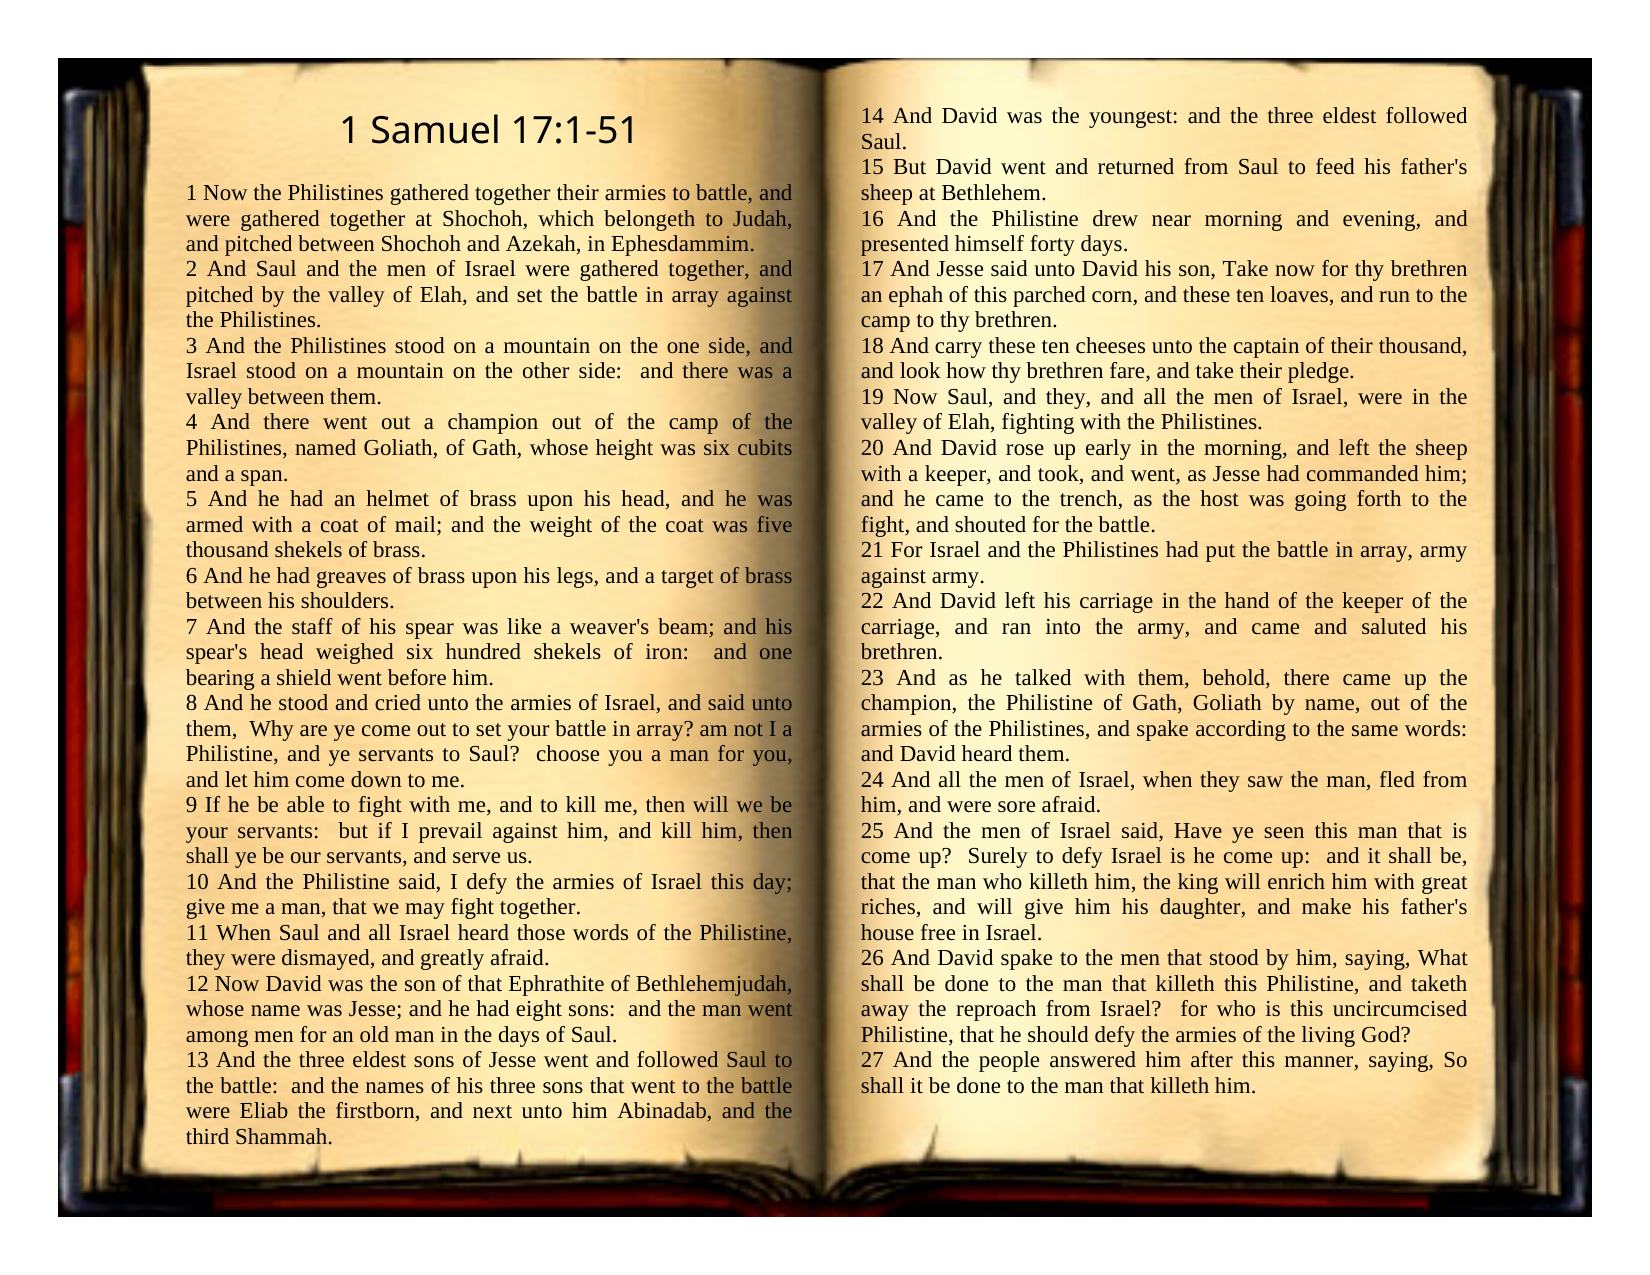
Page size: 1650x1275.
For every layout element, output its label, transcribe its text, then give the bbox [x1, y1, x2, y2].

text_box 14 And David was the youngest: and the three eldest followed Saul. 15 But David went and returned from Saul to feed his father's sheep at Bethlehem. 16 And the Philistine drew near morning and evening, and presented himself forty days. 17 And Jesse said unto David his son, Take now for thy brethren an ephah of this parched corn, and these ten loaves, and run to the camp to thy brethren. 18 And carry these ten cheeses unto the captain of their thousand, and look how thy brethren fare, and take their pledge. 19 Now Saul, and they, and all the men of Israel, were in the valley of Elah, fighting with the Philistines. 20 And David rose up early in the morning, and left the sheep with a keeper, and took, and went, as Jesse had commanded him; and he came to the trench, as the host was going forth to the fight, and shouted for the battle. 21 For Israel and the Philistines had put the battle in array, army against army. 22 And David left his carriage in the hand of the keeper of the carriage, and ran into the army, and came and saluted his brethren. 23 And as he talked with them, behold, there came up the champion, the Philistine of Gath, Goliath by name, out of the armies of the Philistines, and spake according to the same words: and David heard them. 24 And all the men of Israel, when they saw the man, fled from him, and were sore afraid. 25 And the men of Israel said, Have ye seen this man that is come up? Surely to defy Israel is he come up: and it shall be, that the man who killeth him, the king will enrich him with great riches, and will give him his daughter, and make his father's house free in Israel. 26 And David spake to the men that stood by him, saying, What shall be done to the man that killeth this Philistine, and taketh away the reproach from Israel? for who is this uncircumcised Philistine, that he should defy the armies of the living God? 27 And the people answered him after this manner, saying, So shall it be done to the man that killeth him. [846, 96, 1484, 1106]
picture [58, 58, 1592, 1217]
text_box 1 Samuel 17:1-51 1 Now the Philistines gathered together their armies to battle, and were gathered together at Shochoh, which belongeth to Judah, and pitched between Shochoh and Azekah, in Ephesdammim. 2 And Saul and the men of Israel were gathered together, and pitched by the valley of Elah, and set the battle in array against the Philistines. 3 And the Philistines stood on a mountain on the one side, and Israel stood on a mountain on the other side: and there was a valley between them. 4 And there went out a champion out of the camp of the Philistines, named Goliath, of Gath, whose height was six cubits and a span. 5 And he had an helmet of brass upon his head, and he was armed with a coat of mail; and the weight of the coat was five thousand shekels of brass. 6 And he had greaves of brass upon his legs, and a target of brass between his shoulders. 7 And the staff of his spear was like a weaver's beam; and his spear's head weighed six hundred shekels of iron: and one bearing a shield went before him. 8 And he stood and cried unto the armies of Israel, and said unto them, Why are ye come out to set your battle in array? am not I a Philistine, and ye servants to Saul? choose you a man for you, and let him come down to me. 9 If he be able to fight with me, and to kill me, then will we be your servants: but if I prevail against him, and kill him, then shall ye be our servants, and serve us. 10 And the Philistine said, I defy the armies of Israel this day; give me a man, that we may fight together. 11 When Saul and all Israel heard those words of the Philistine, they were dismayed, and greatly afraid. 12 Now David was the son of that Ephrathite of Bethlehemjudah, whose name was Jesse; and he had eight sons: and the man went among men for an old man in the days of Saul. 13 And the three eldest sons of Jesse went and followed Saul to the battle: and the names of his three sons that went to the battle were Eliab the firstborn, and next unto him Abinadab, and the third Shammah. [171, 96, 809, 1152]
